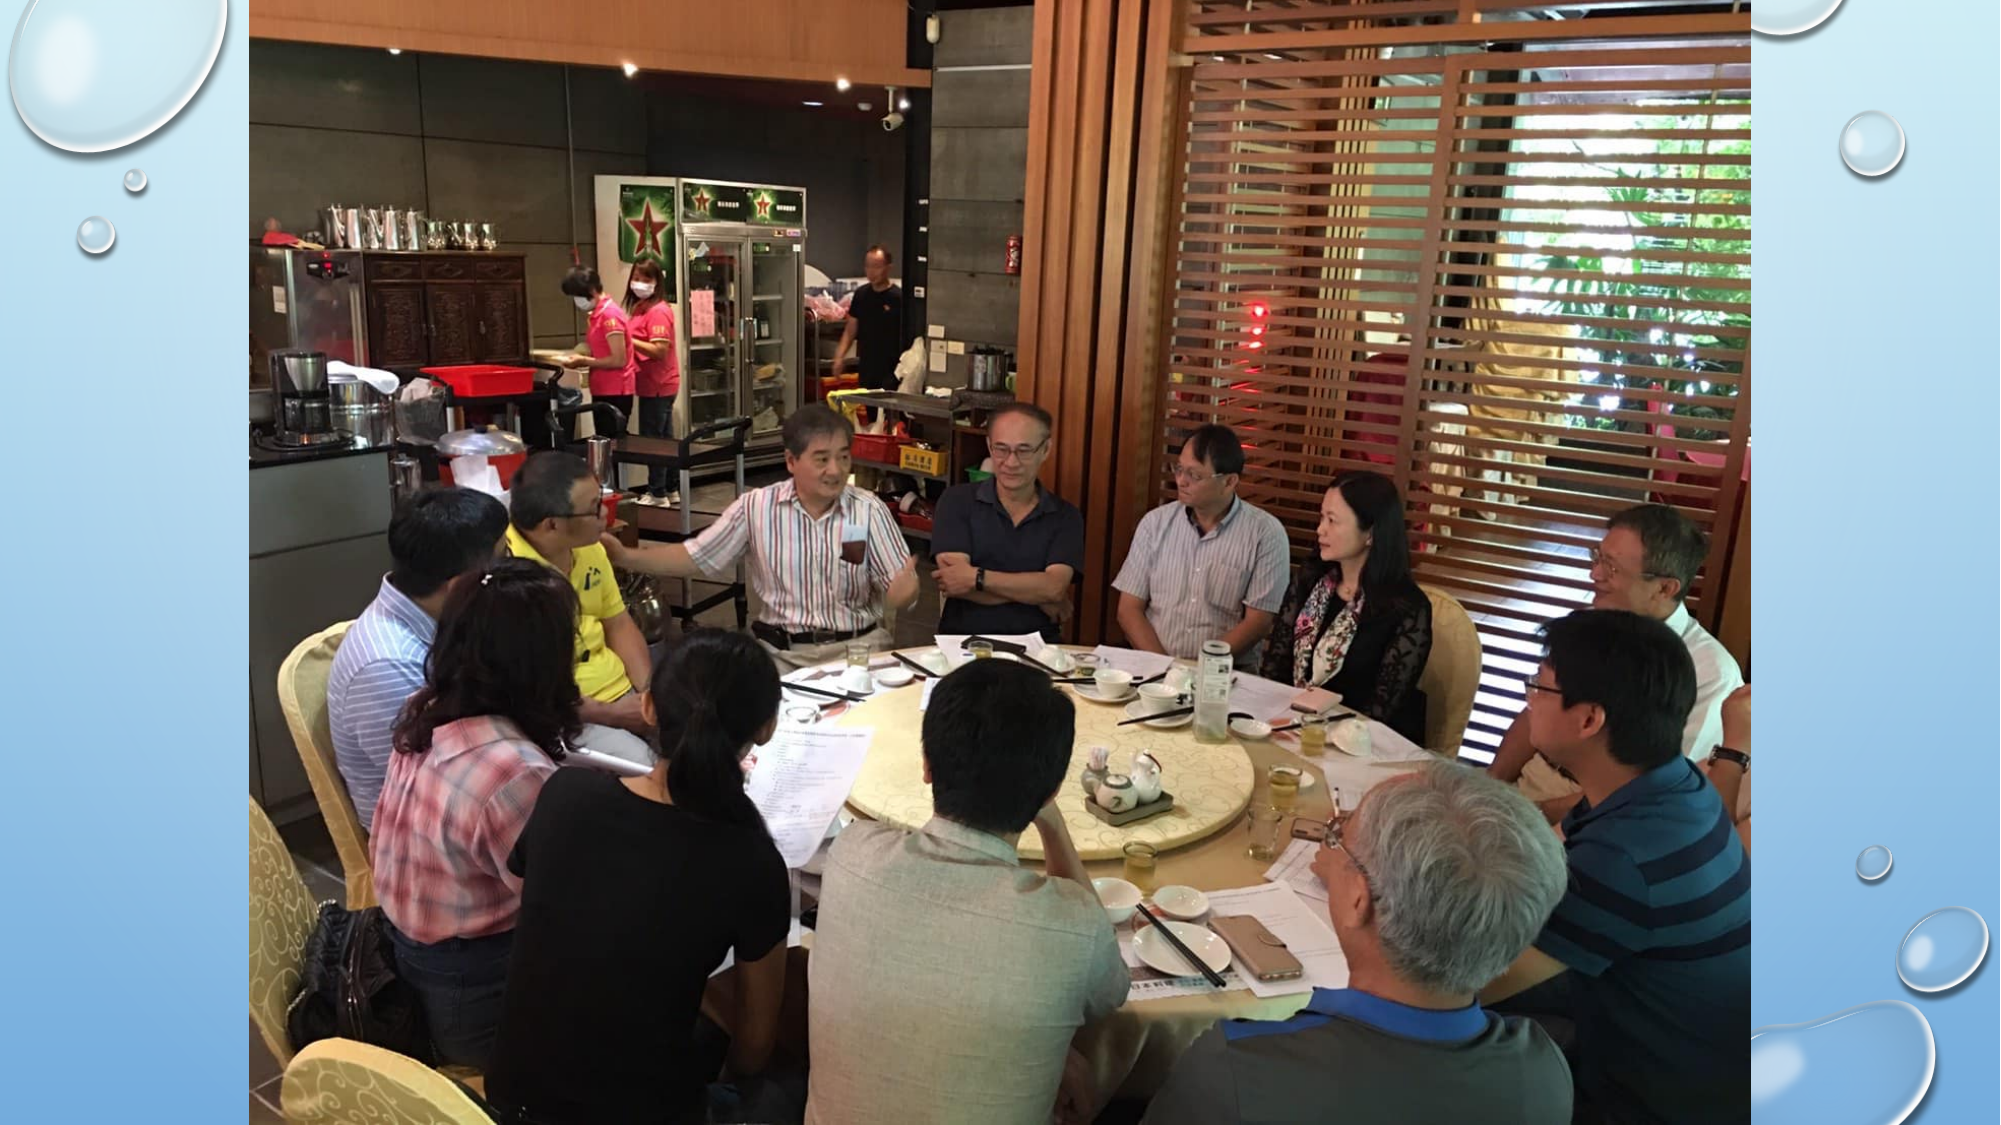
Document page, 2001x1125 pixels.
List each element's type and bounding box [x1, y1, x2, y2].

picture [249, 0, 1751, 1125]
